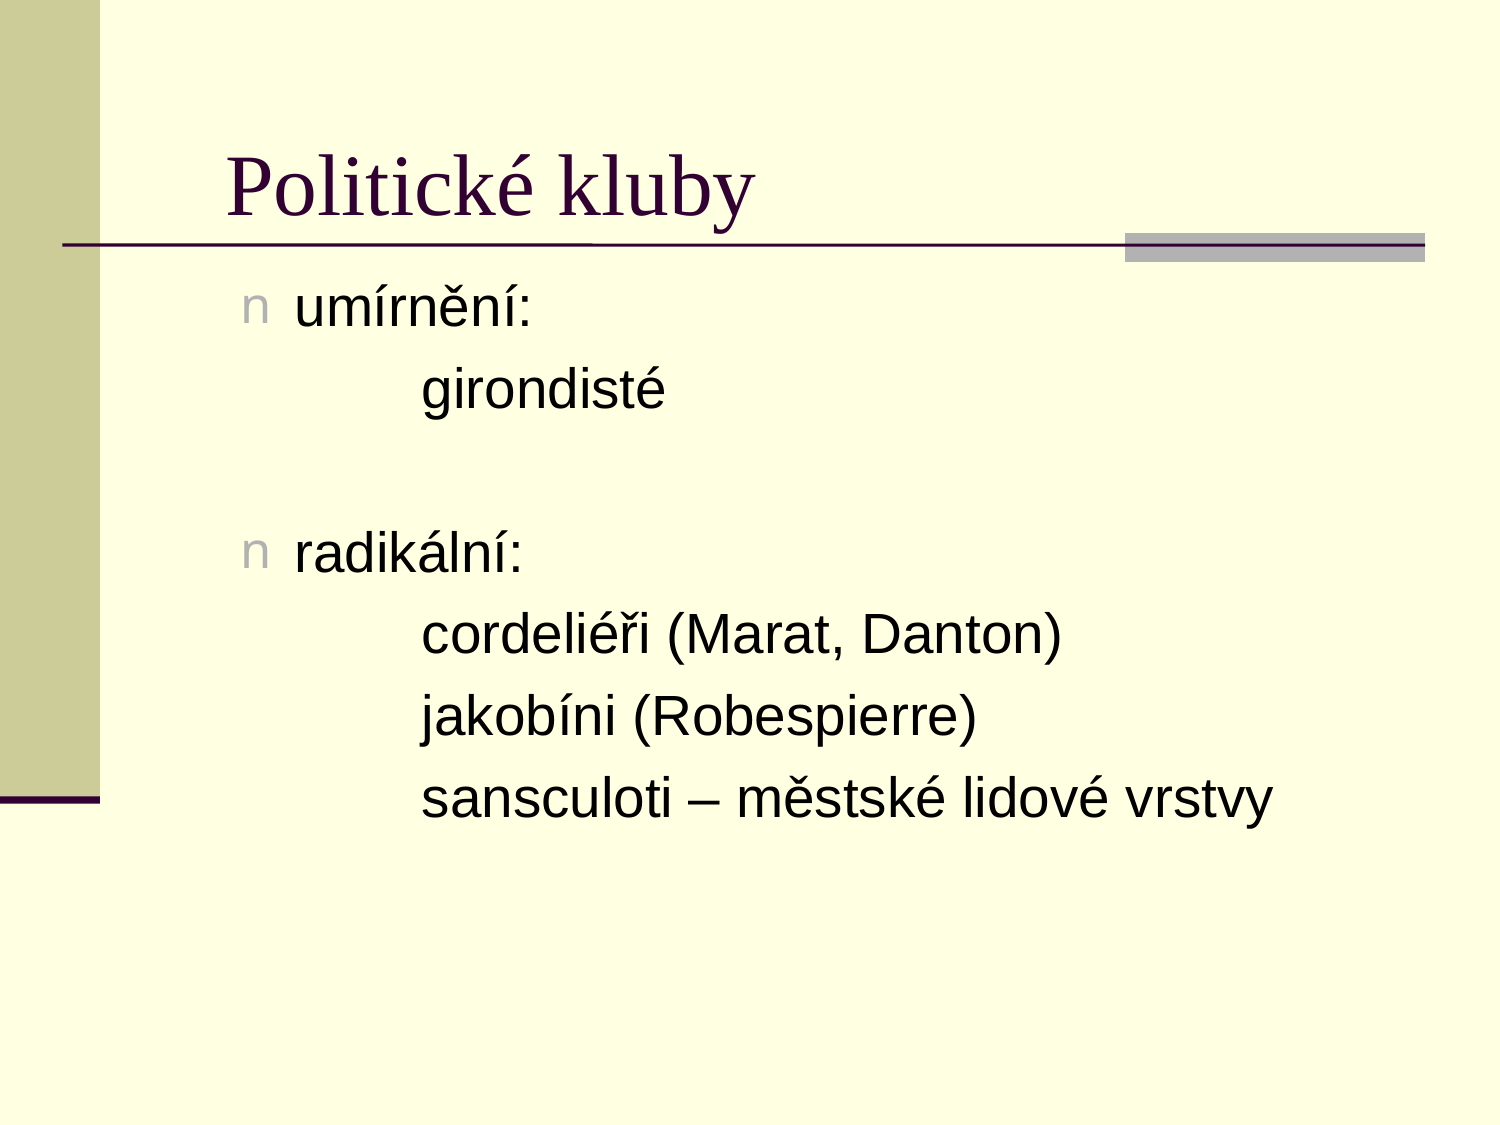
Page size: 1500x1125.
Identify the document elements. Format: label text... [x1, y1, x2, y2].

title Politické kluby [225, 45, 1500, 234]
list umírnění: girondisté radikální: cordeliéři (Marat, Danton) jakobíni (Robespierre) sansculoti – městské lidové vrstvy [225, 262, 1500, 1006]
